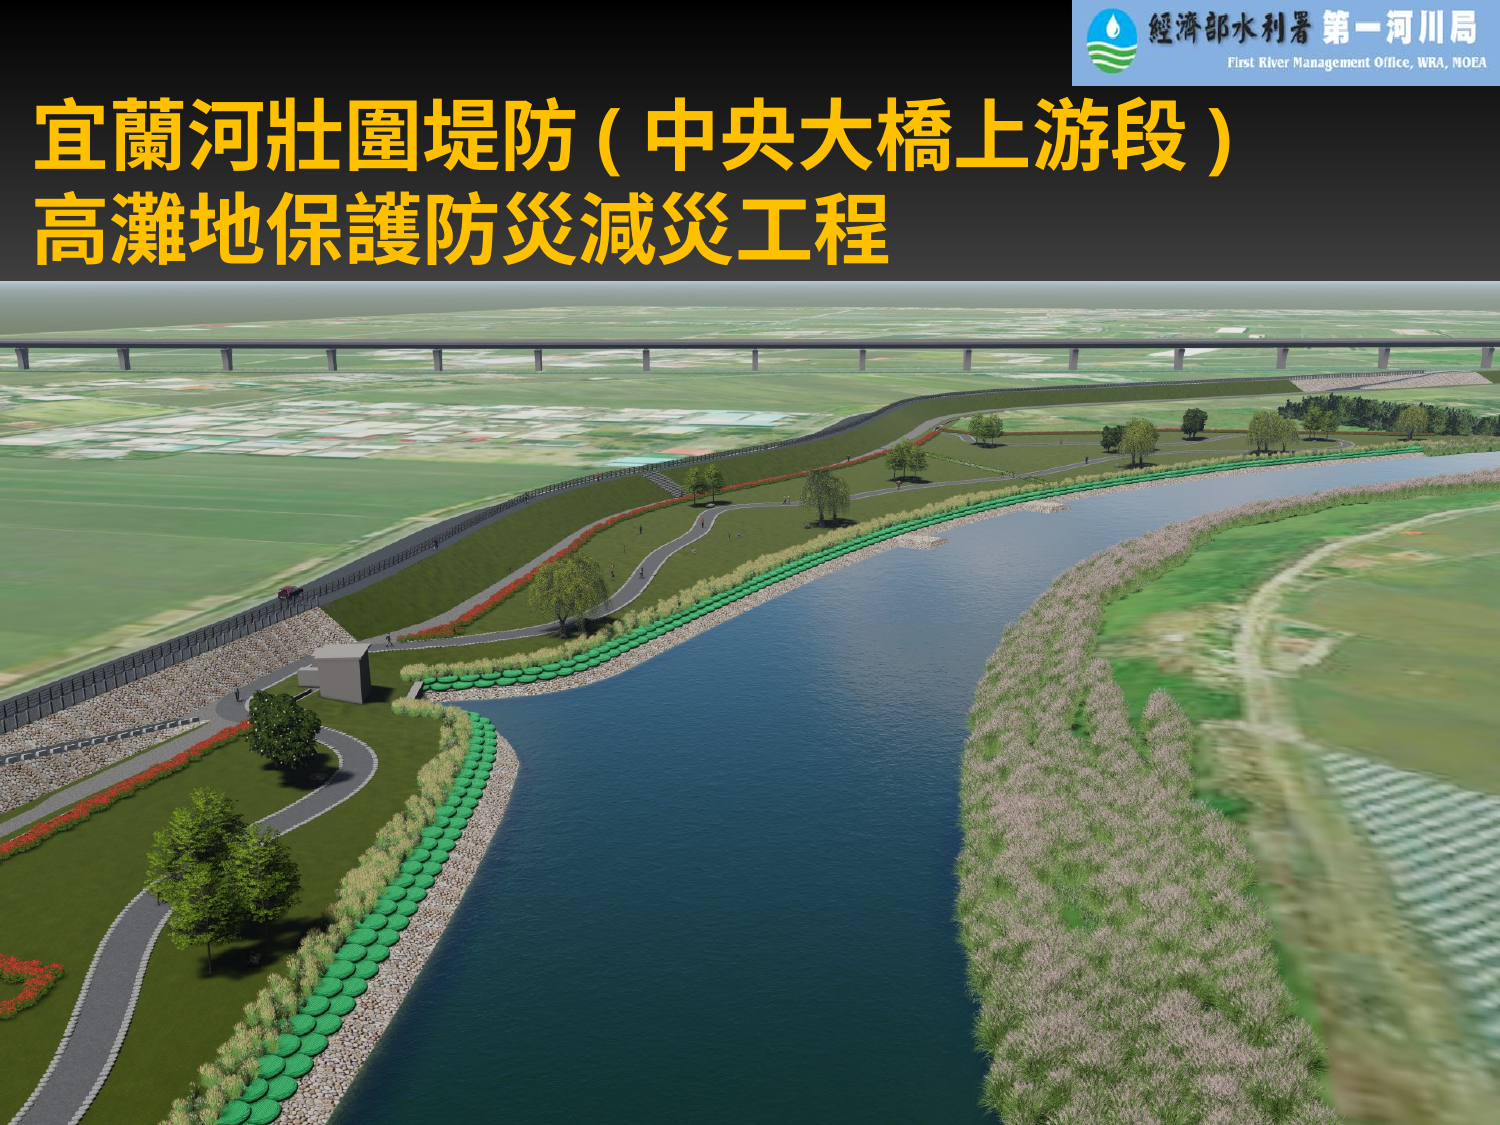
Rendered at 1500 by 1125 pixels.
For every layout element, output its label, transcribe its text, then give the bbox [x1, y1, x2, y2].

picture [0, 281, 1500, 1125]
picture [1072, 0, 1500, 86]
text_box 宜蘭河壯圍堤防(中央大橋上游段) 高灘地保護防災減災工程 [16, 78, 1318, 281]
